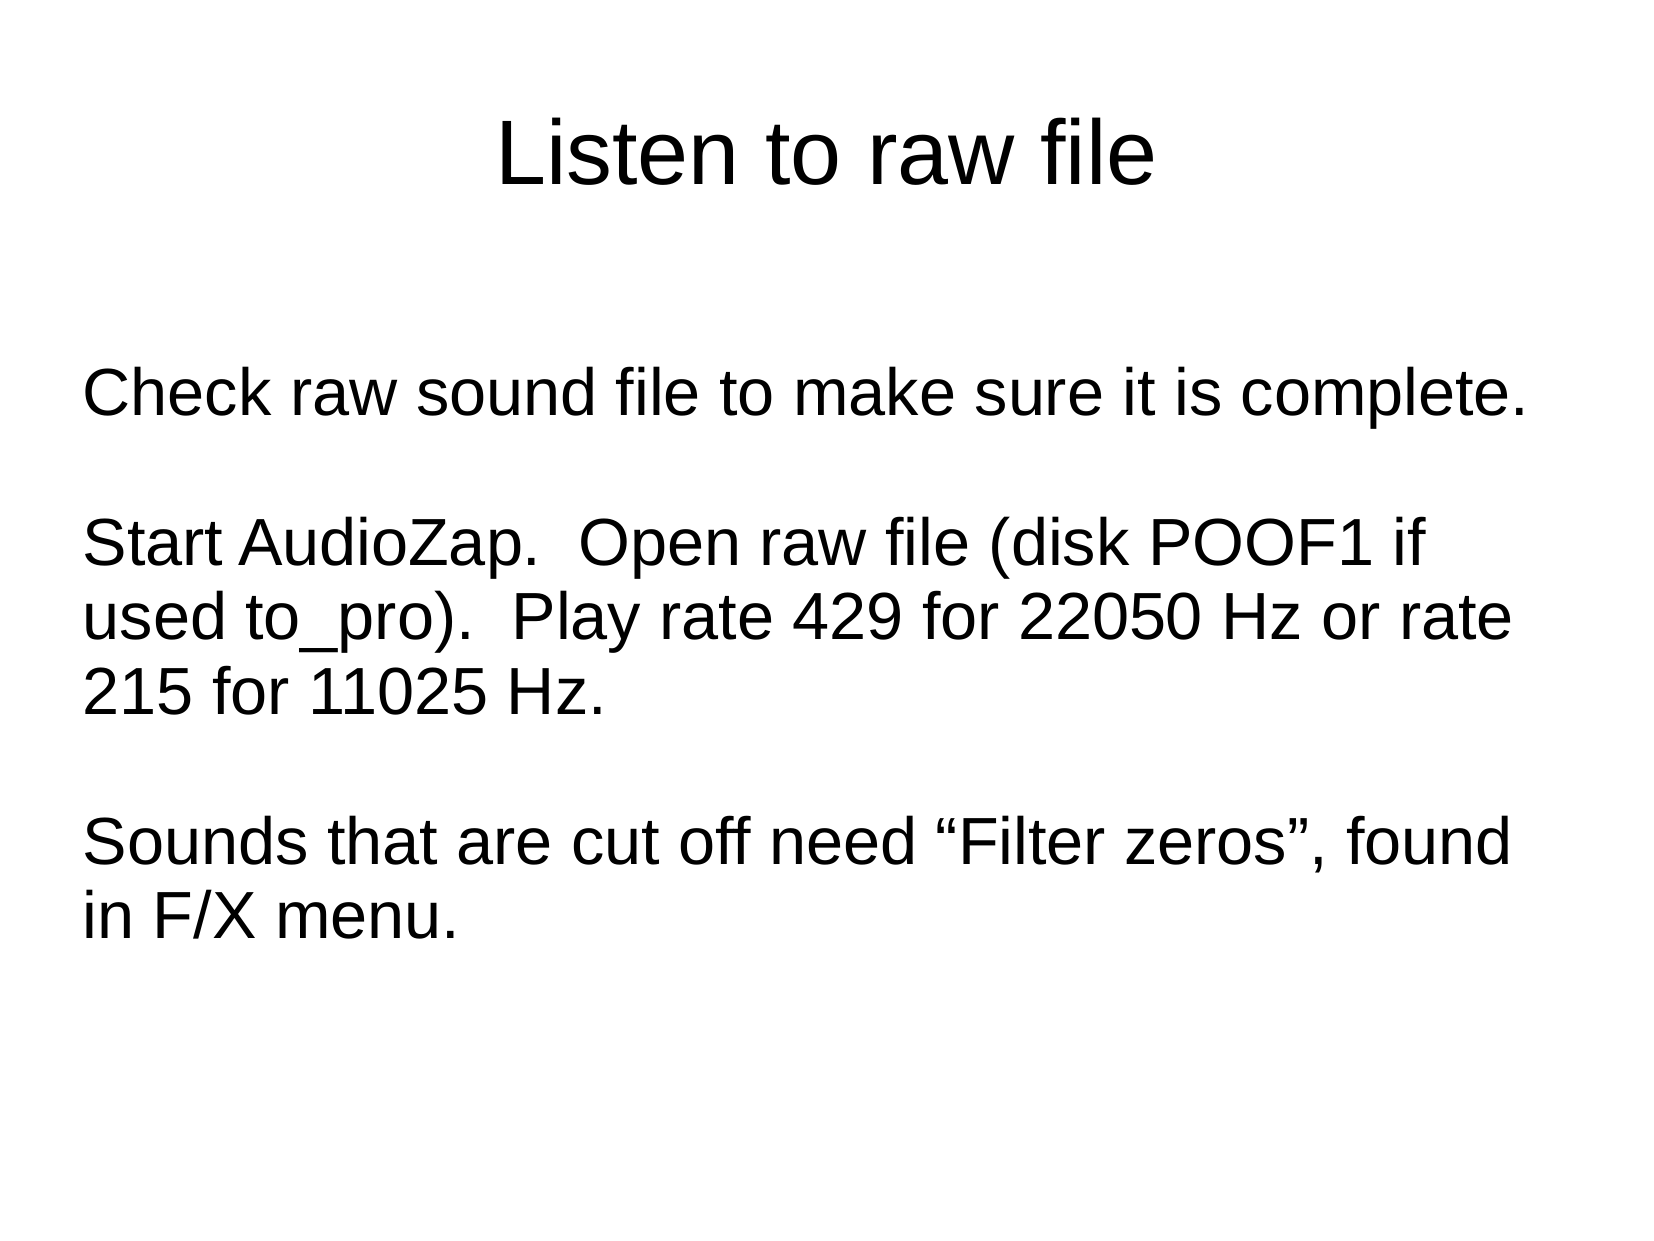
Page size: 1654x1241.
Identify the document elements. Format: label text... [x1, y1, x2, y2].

subtitle Check raw sound file to make sure it is complete. Start AudioZap. Open raw file (disk POOF1 if used to_pro). Play rate 429 for 22050 Hz or rate 215 for 11025 Hz. Sounds that are cut off need “Filter zeros”, found in F/X menu. [82, 290, 1571, 1010]
title Listen to raw file [82, 49, 1571, 257]
